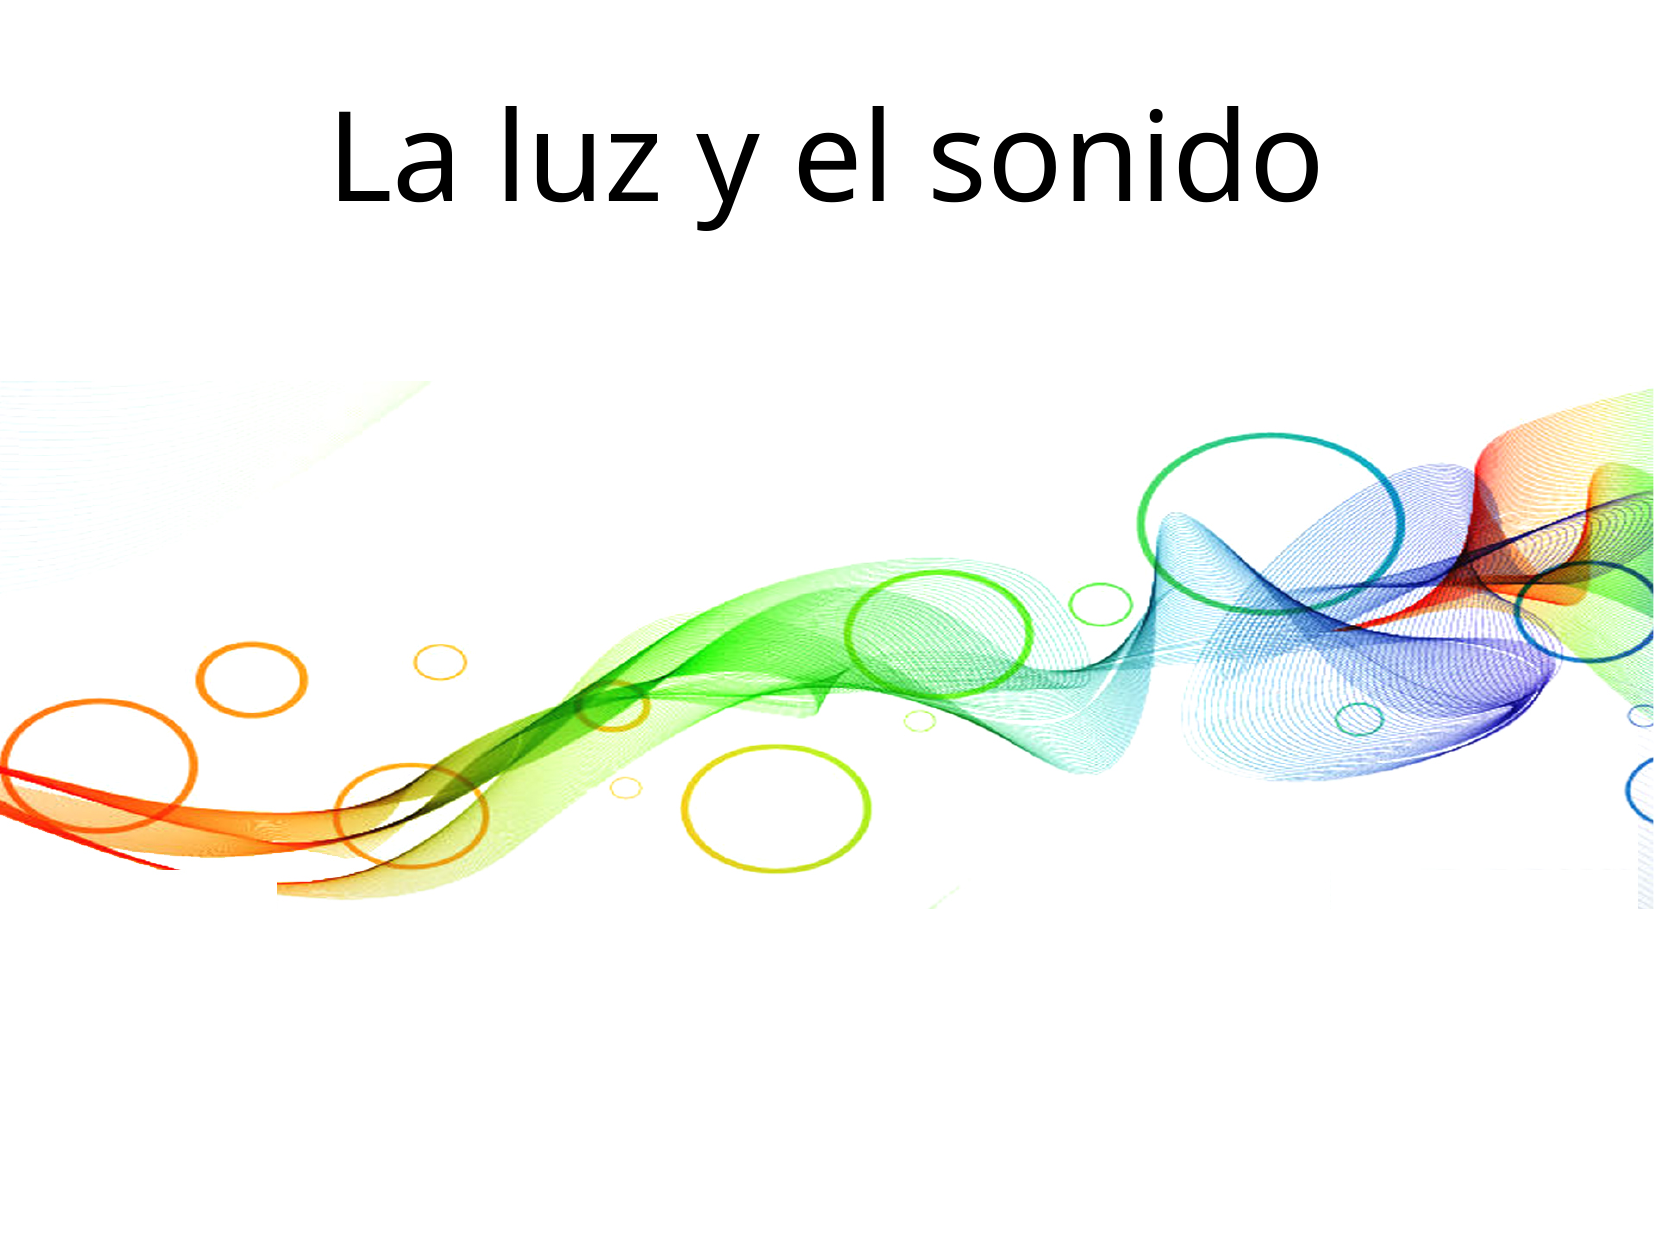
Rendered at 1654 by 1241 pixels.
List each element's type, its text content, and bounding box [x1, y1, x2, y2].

title La luz y el sonido [82, 43, 1571, 263]
picture [0, 329, 1654, 909]
